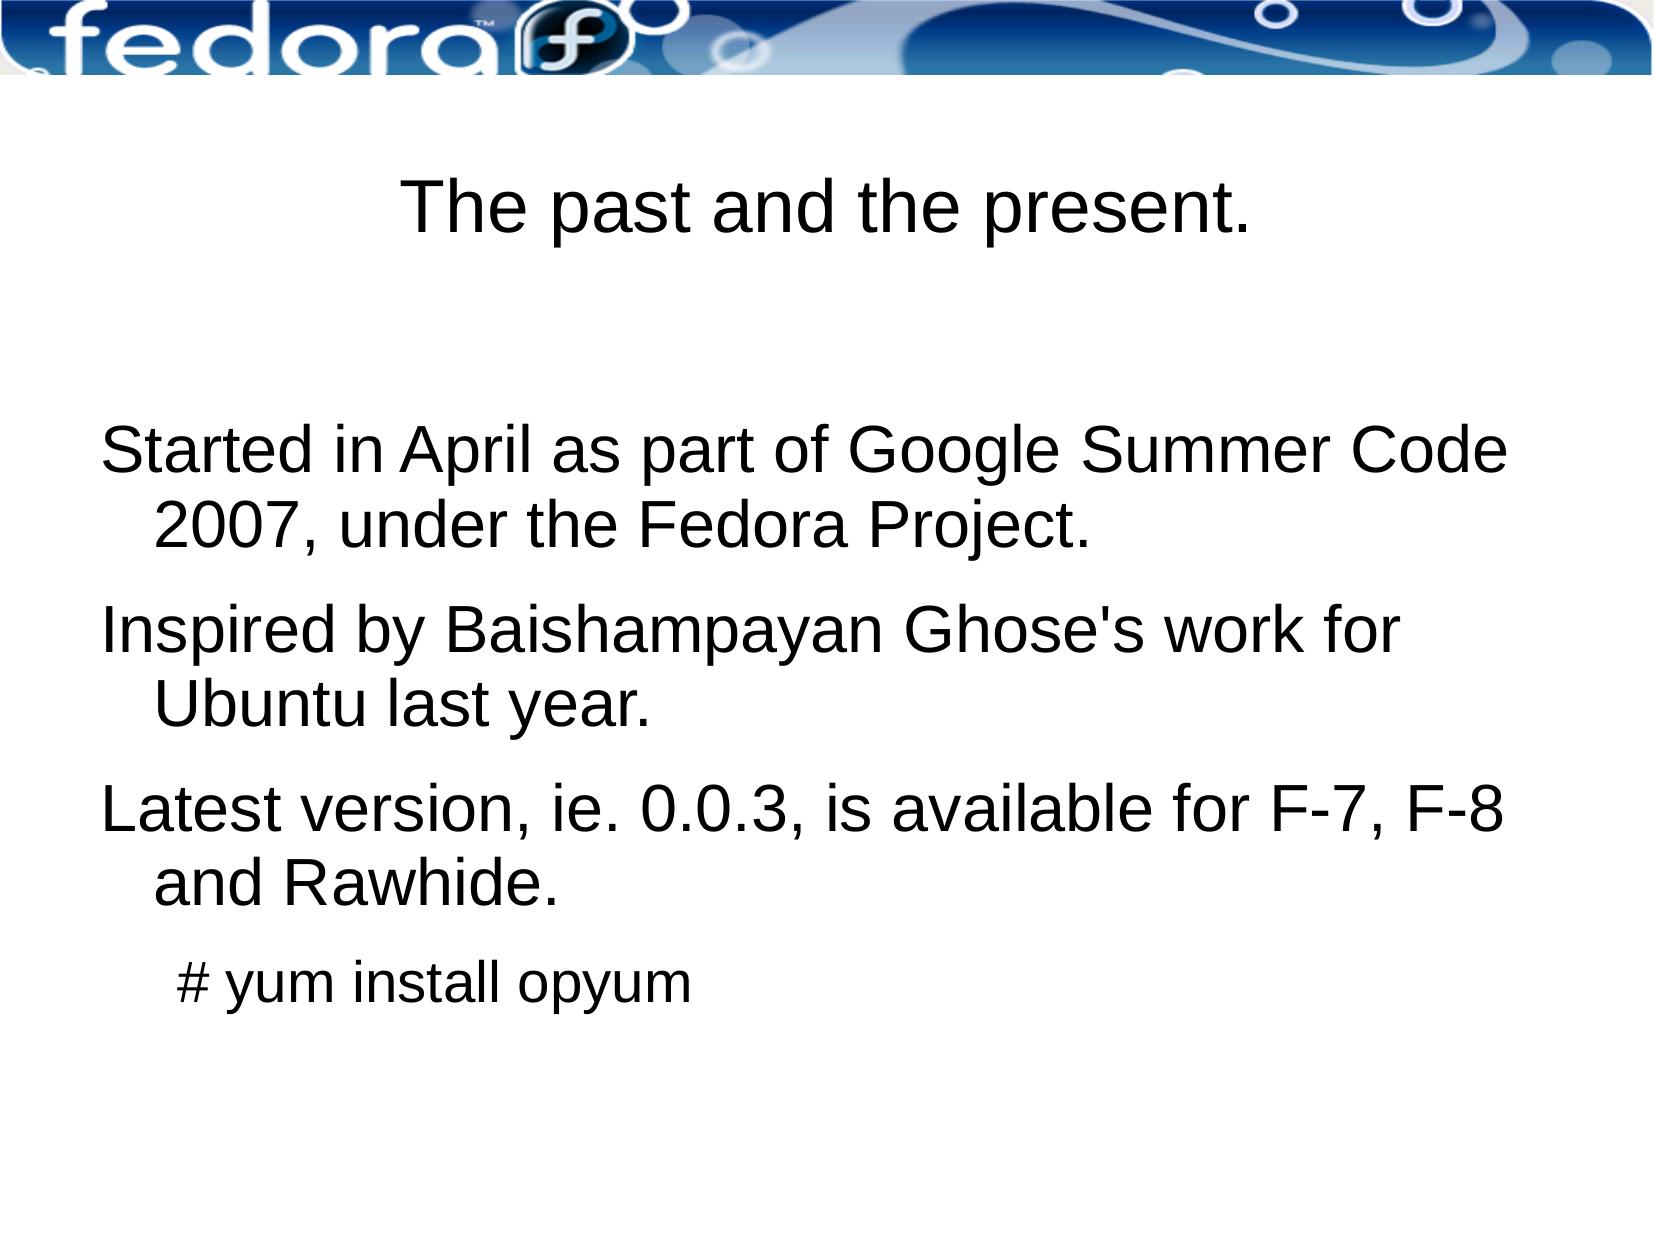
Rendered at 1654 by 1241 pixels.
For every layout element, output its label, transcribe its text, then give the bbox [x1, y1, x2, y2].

list Started in April as part of Google Summer Code 2007, under the Fedora Project. Inspired by Baishampayan Ghose's work for Ubuntu last year. Latest version, ie. 0.0.3, is available for F-7, F-8 and Rawhide. # yum install opyum [82, 412, 1571, 1094]
picture [0, 0, 1654, 76]
title The past and the present. [82, 112, 1571, 301]
